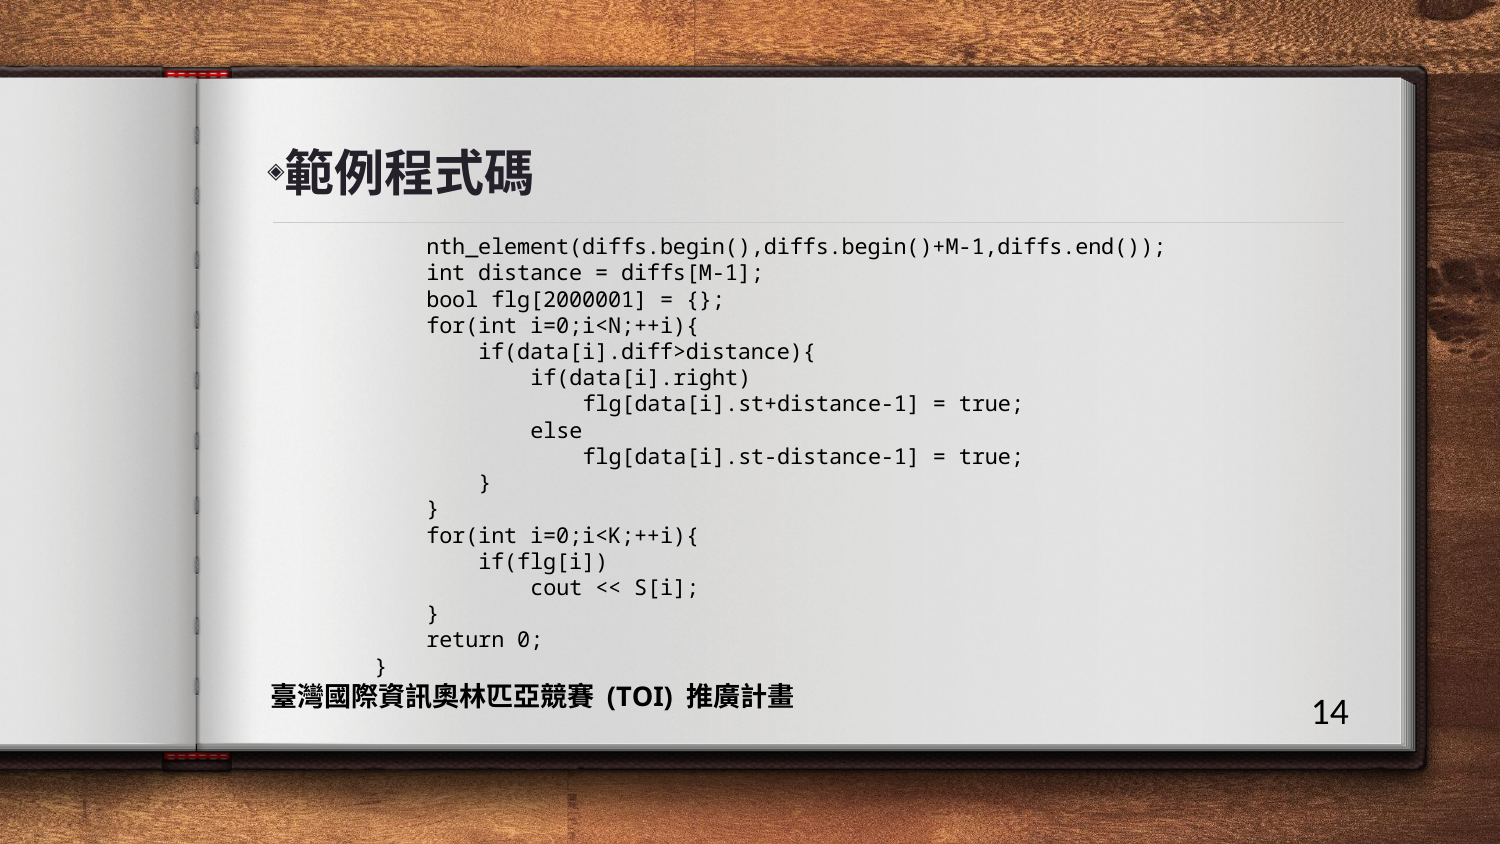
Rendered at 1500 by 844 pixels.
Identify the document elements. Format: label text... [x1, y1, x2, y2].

text_box nth_element(diffs.begin(),diffs.begin()+M-1,diffs.end()); int distance = diffs[M-1]; bool flg[2000001] = {}; for(int i=0;i<N;++i){ if(data[i].diff>distance){ if(data[i].right) flg[data[i].st+distance-1] = true; else flg[data[i].st-distance-1] = true; } } for(int i=0;i<K;++i){ if(flg[i]) cout << S[i]; } return 0; } [359, 225, 1248, 692]
text_box [1295, 672, 1386, 737]
list 範例程式碼 [252, 126, 1194, 226]
